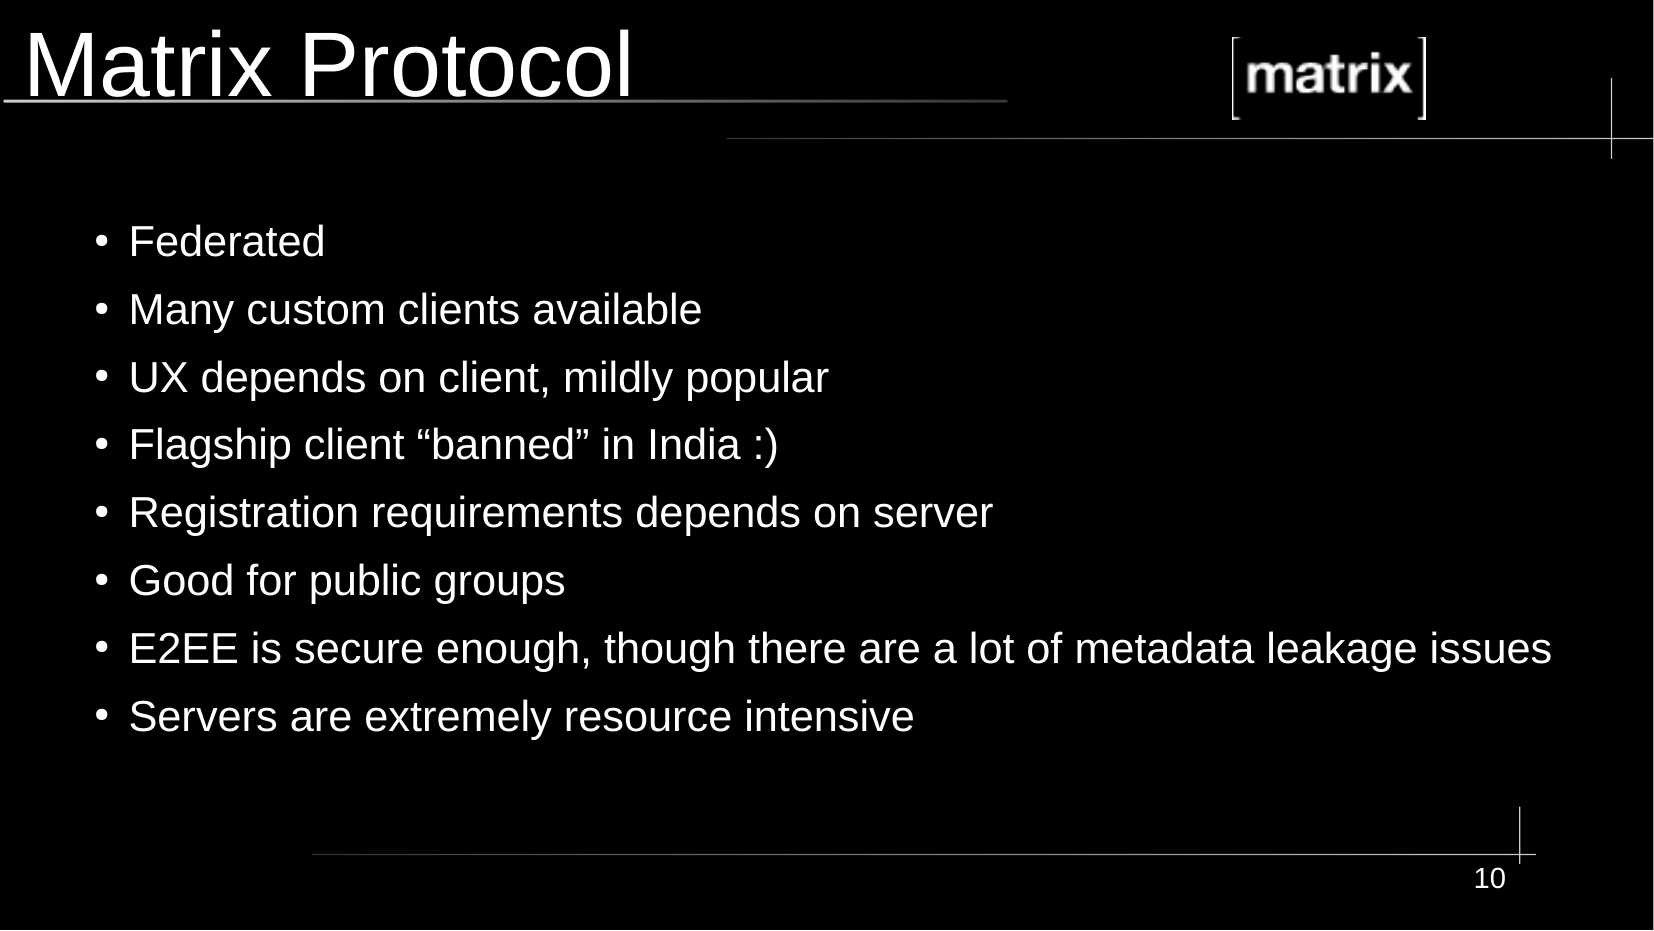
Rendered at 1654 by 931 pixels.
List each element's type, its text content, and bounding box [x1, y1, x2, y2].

list Federated Many custom clients available UX depends on client, mildly popular Flagship client “banned” in India :) Registration requirements depends on server Good for public groups E2EE is secure enough, though there are a lot of metadata leakage issues Servers are extremely resource intensive [82, 217, 1571, 758]
title Matrix Protocol [23, 11, 1589, 119]
picture [1232, 37, 1426, 120]
